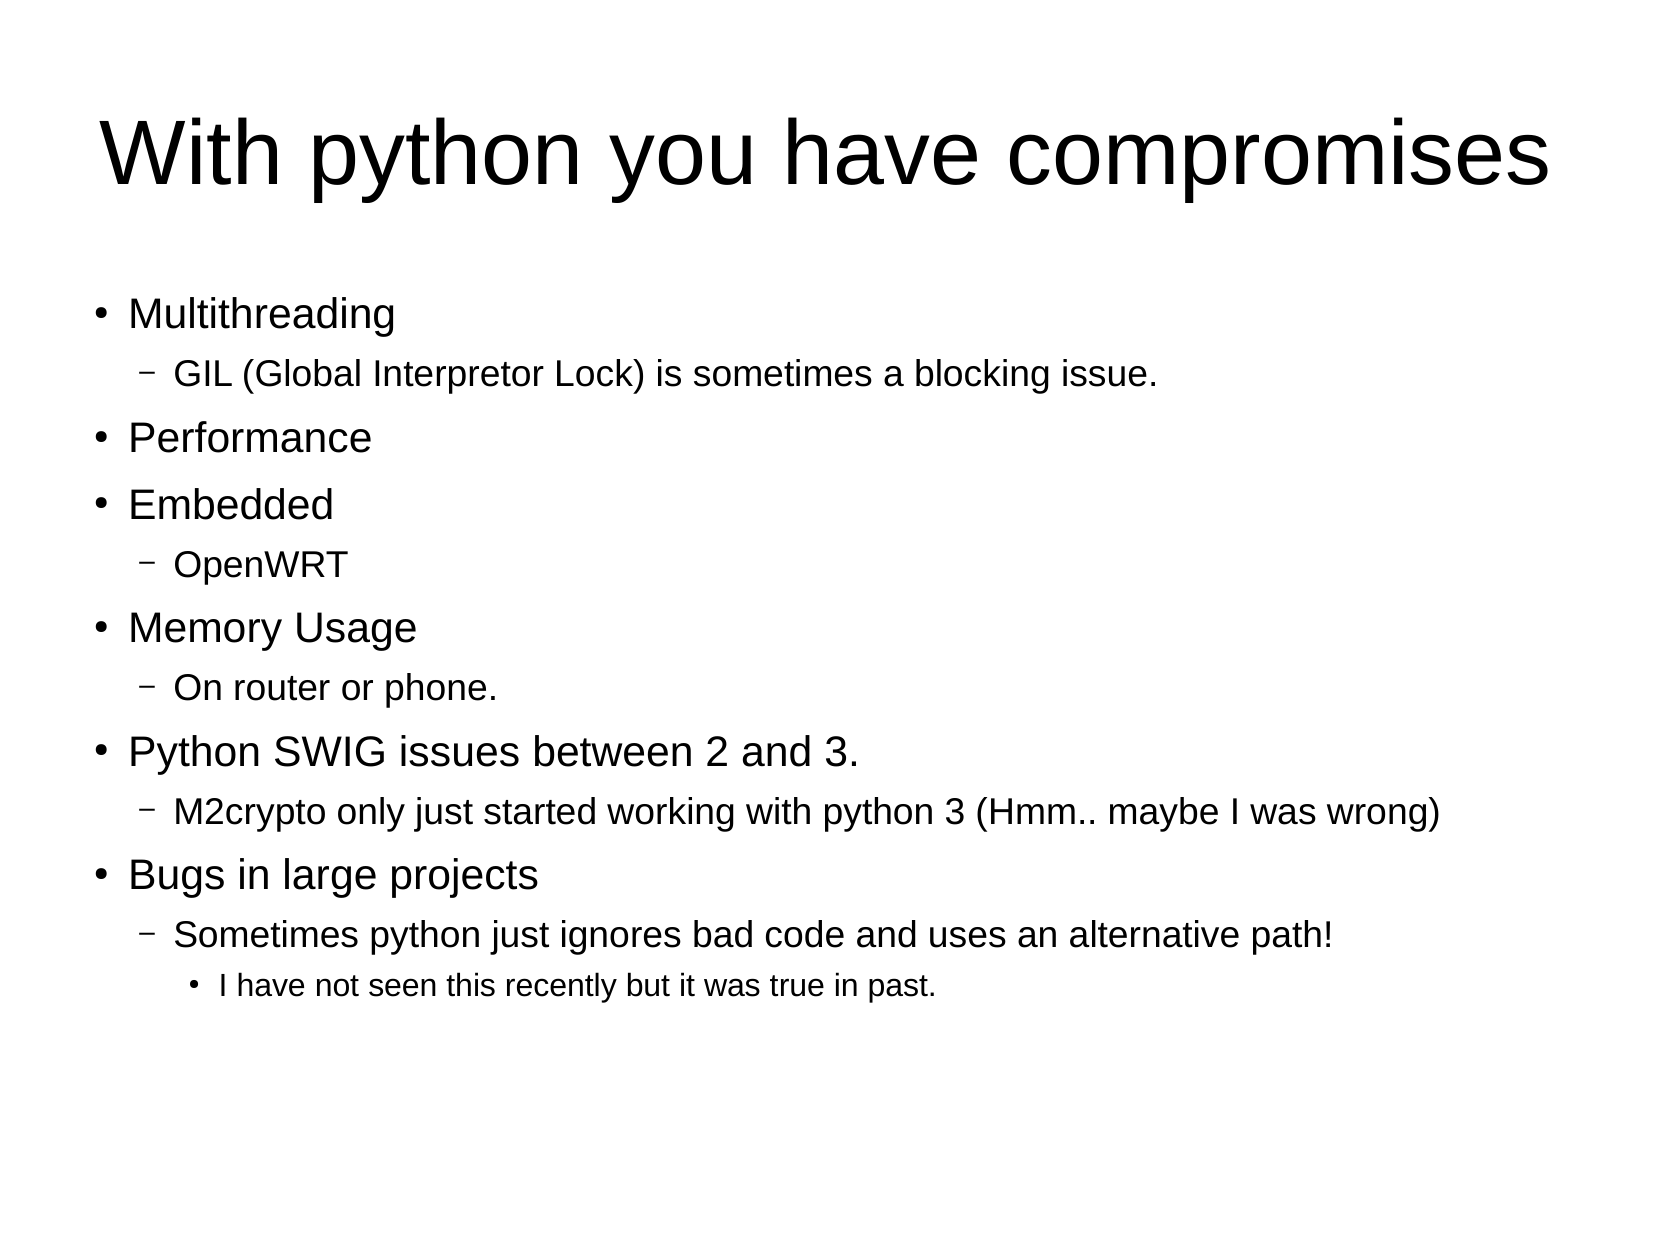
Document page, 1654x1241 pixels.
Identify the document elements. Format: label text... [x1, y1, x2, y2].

list Multithreading GIL (Global Interpretor Lock) is sometimes a blocking issue. Performance Embedded OpenWRT Memory Usage On router or phone. Python SWIG issues between 2 and 3. M2crypto only just started working with python 3 (Hmm.. maybe I was wrong) Bugs in large projects Sometimes python just ignores bad code and uses an alternative path! I have not seen this recently but it was true in past. [82, 290, 1571, 1010]
title With python you have compromises [82, 49, 1571, 257]
